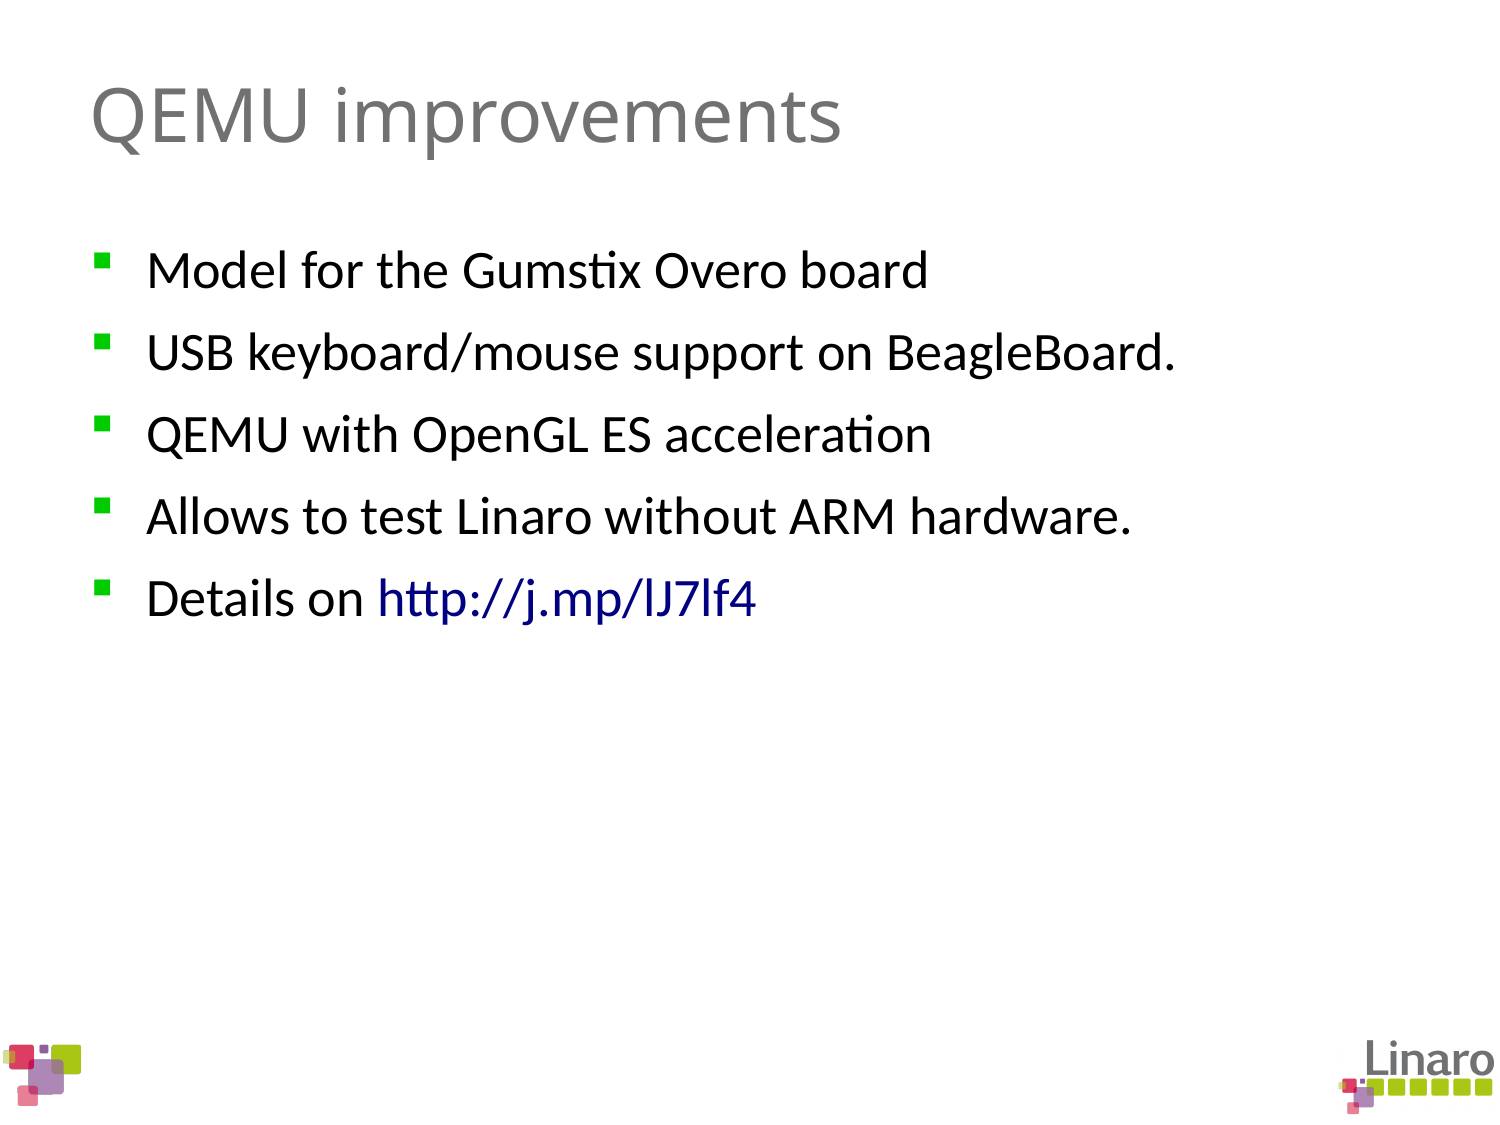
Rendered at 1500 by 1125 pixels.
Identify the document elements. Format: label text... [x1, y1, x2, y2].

list Model for the Gumstix Overo board USB keyboard/mouse support on BeagleBoard. QEMU with OpenGL ES acceleration Allows to test Linaro without ARM hardware. Details on http://j.mp/lJ7lf4 [75, 227, 1426, 970]
picture [1331, 1035, 1500, 1119]
title QEMU improvements [75, 29, 1426, 196]
picture [0, 1041, 84, 1125]
